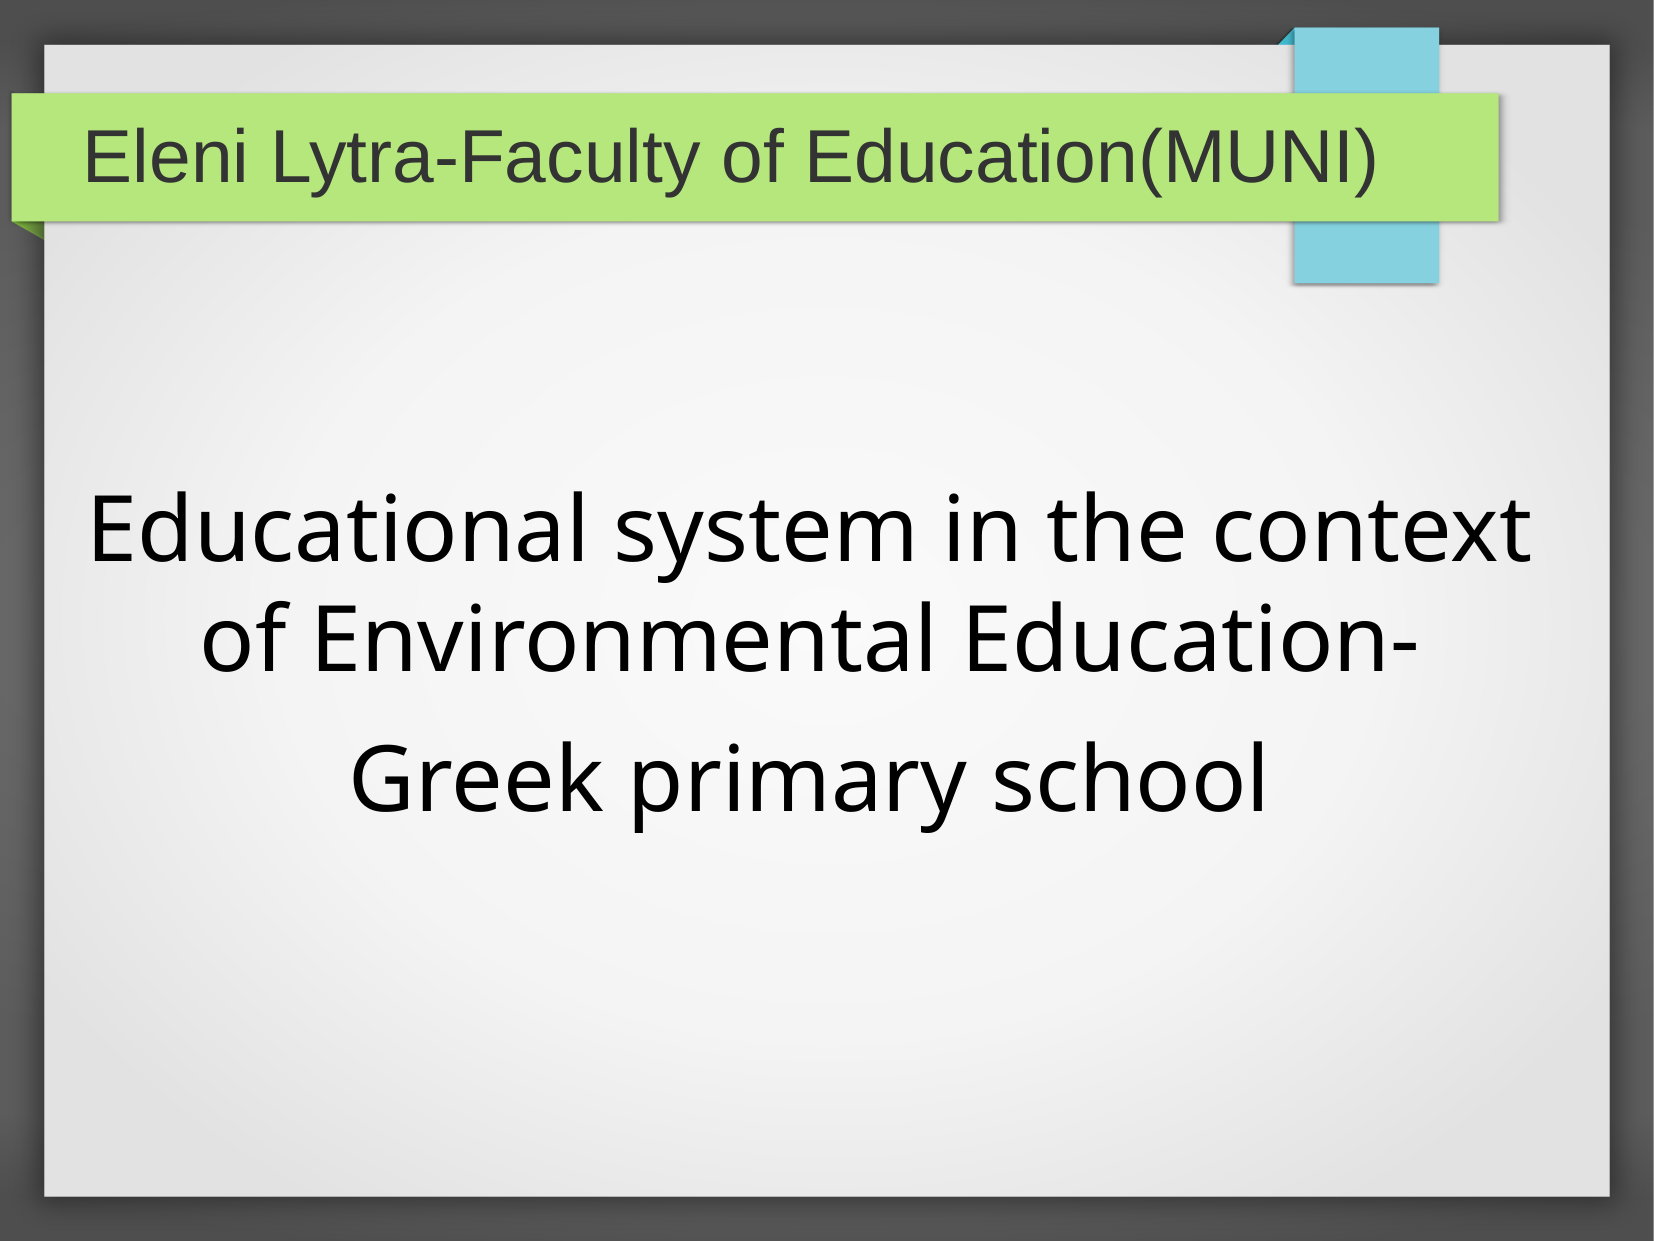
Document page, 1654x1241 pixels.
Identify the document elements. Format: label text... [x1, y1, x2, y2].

title Eleni Lytra-Faculty of Education(MUNI) [82, 49, 1571, 257]
subtitle Educational system in the context of Environmental Education- Greek primary school [82, 290, 1538, 1010]
